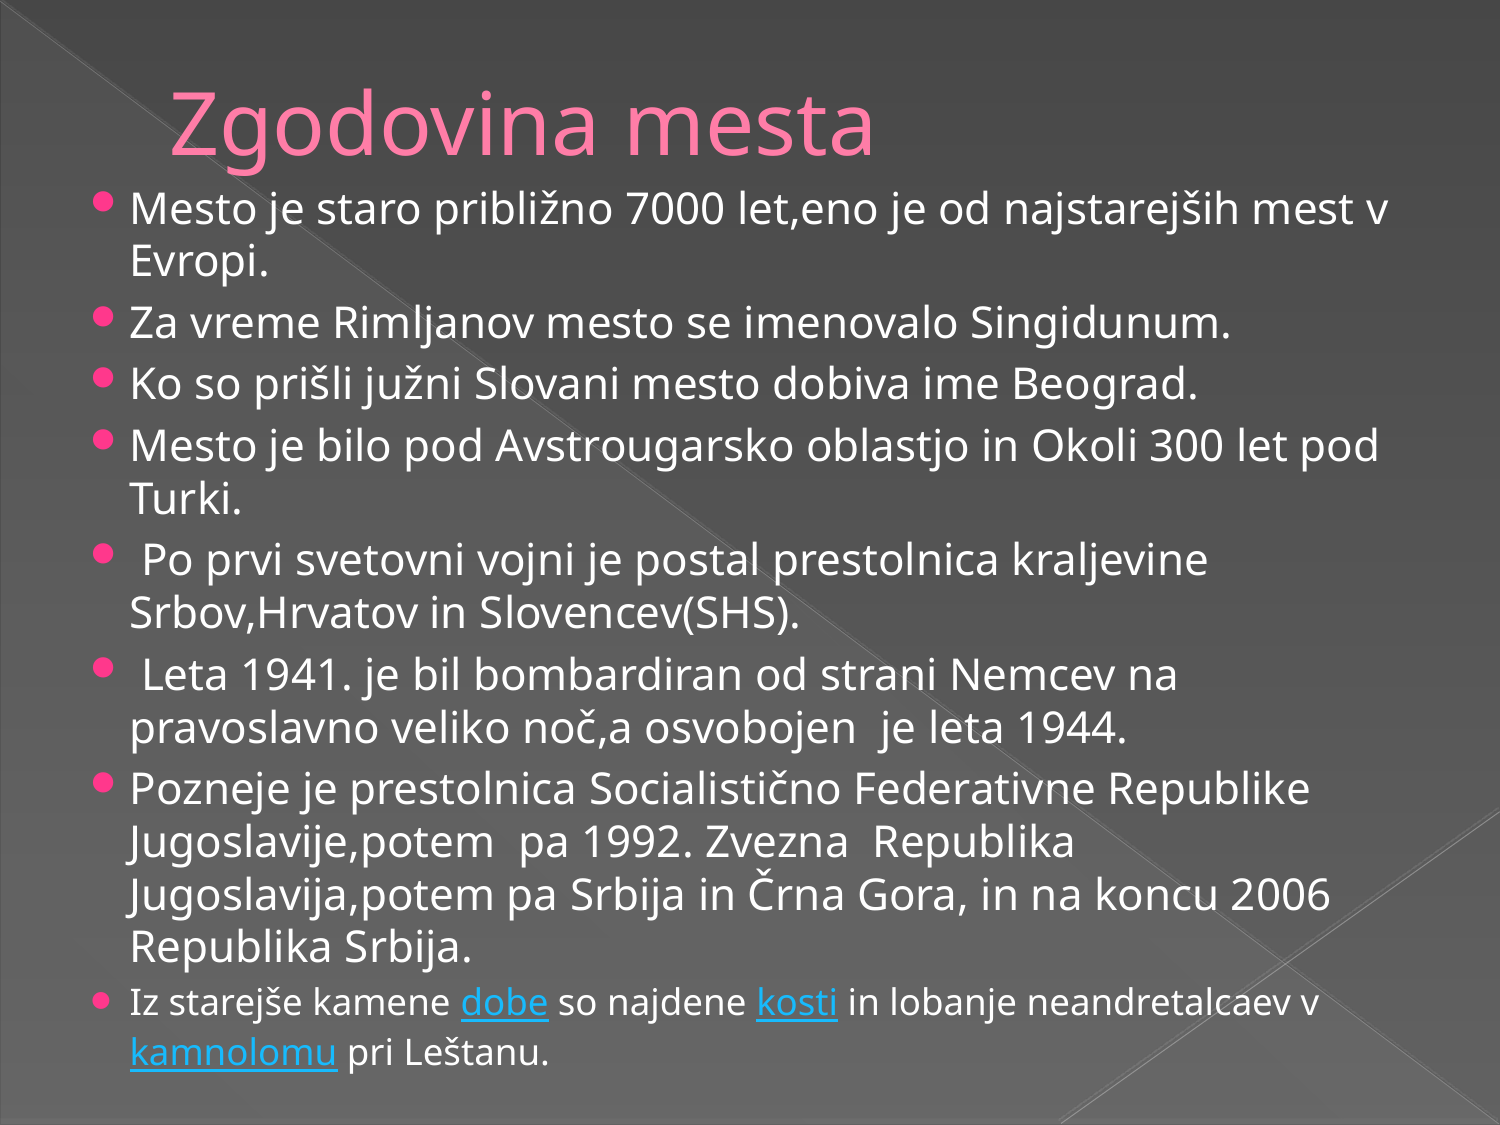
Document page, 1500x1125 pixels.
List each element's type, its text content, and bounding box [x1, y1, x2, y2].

title Zgodovina mesta [75, 43, 1425, 172]
list Mesto je staro približno 7000 let,eno je od najstarejših mest v Evropi. Za vreme Rimljanov mesto se imenovalo Singidunum. Ko so prišli južni Slovani mesto dobiva ime Beograd. Mesto je bilo pod Avstrougarsko oblastjo in Okoli 300 let pod Turki. Po prvi svetovni vojni je postal prestolnica kraljevine Srbov,Hrvatov in Slovencev(SHS). Leta 1941. je bil bombardiran od strani Nemcev na pravoslavno veliko noč,a osvobojen je leta 1944. Pozneje je prestolnica Socialistično Federativne Republike Jugoslavije,potem pa 1992. Zvezna Republika Jugoslavija,potem pa Srbija in Črna Gora, in na koncu 2006 Republika Srbija. Iz starejše kamene dobe so najdene kosti in lobanje neandretalcaev v kamnolomu pri Leštanu. [75, 172, 1425, 1094]
